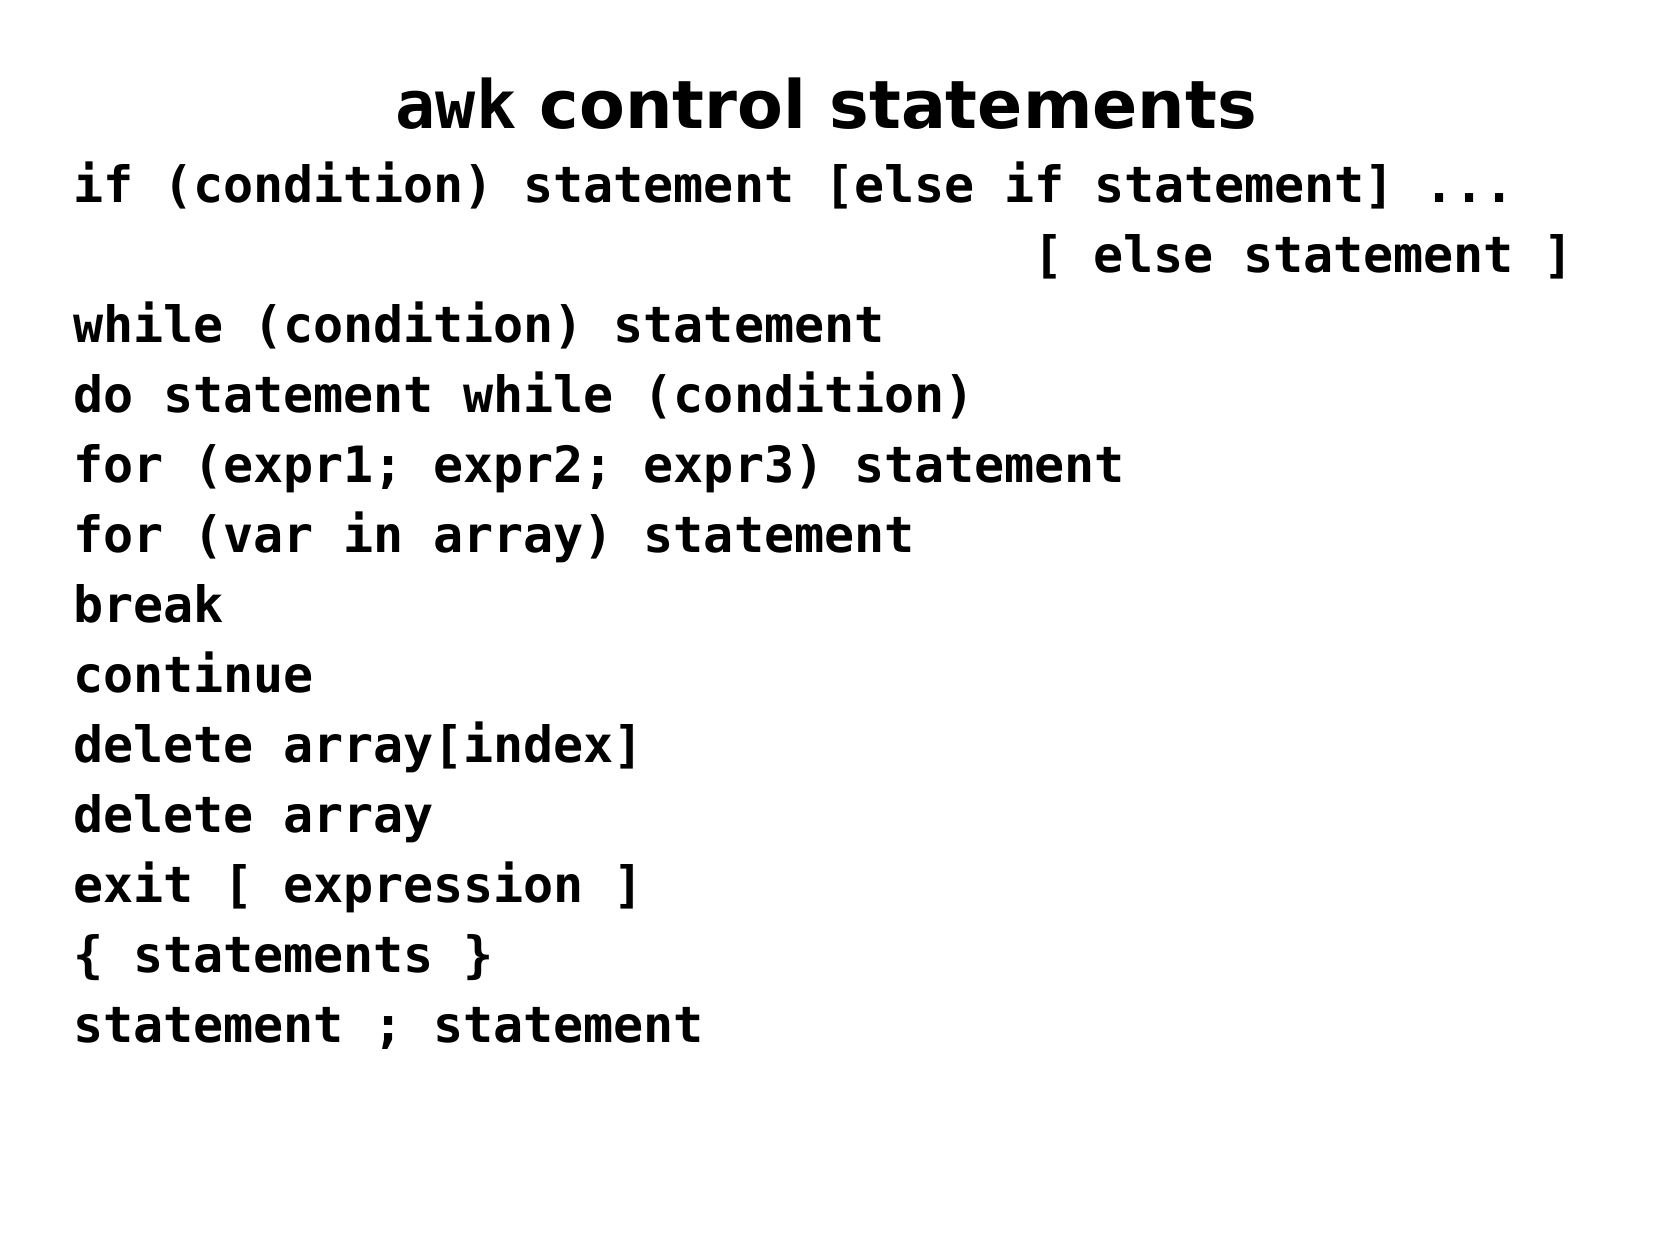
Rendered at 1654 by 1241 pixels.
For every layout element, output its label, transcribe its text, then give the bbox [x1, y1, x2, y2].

text_box awk control statements if (condition) statement [else if statement] ... [ else statement ] while (condition) statement do statement while (condition) for (expr1; expr2; expr3) statement for (var in array) statement break continue delete array[index] delete array exit [ expression ] { statements } statement ; statement [59, 59, 1595, 1063]
